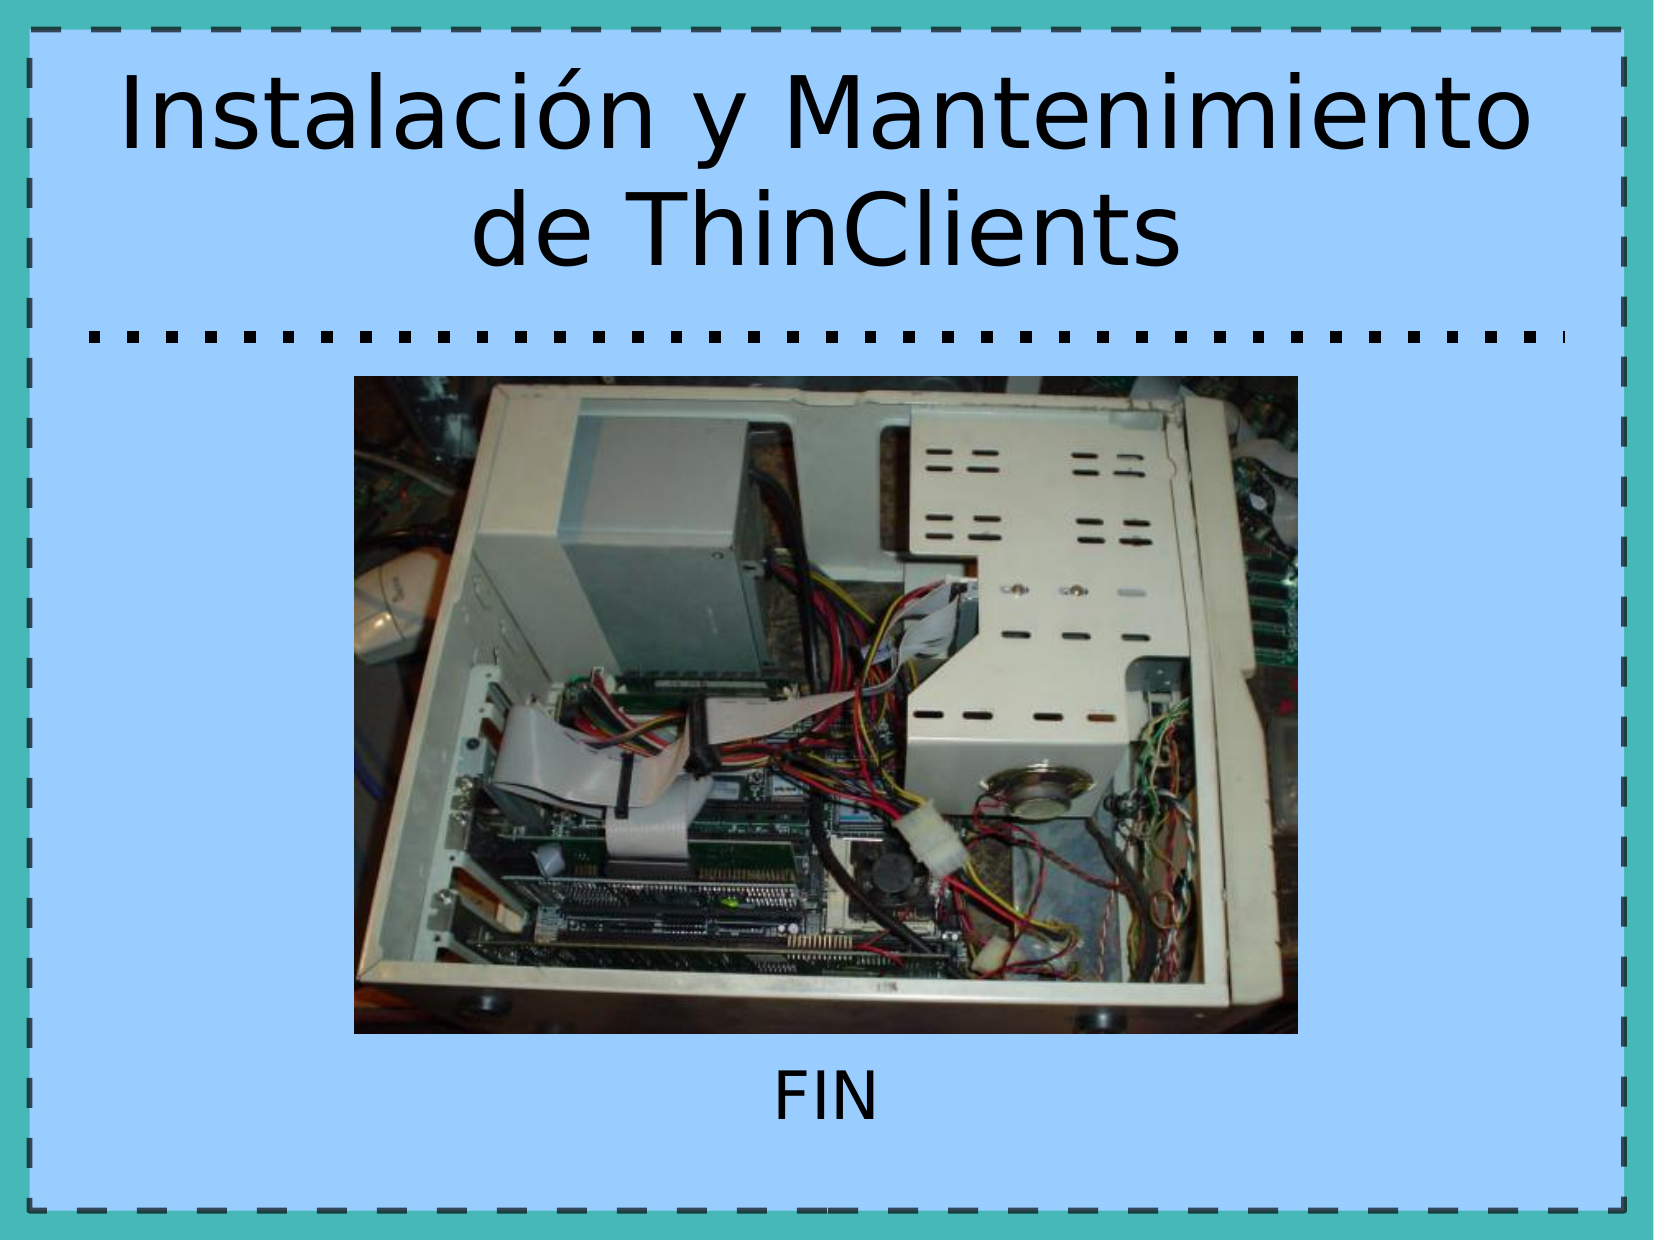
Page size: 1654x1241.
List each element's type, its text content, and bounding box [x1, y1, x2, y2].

title Instalación y Mantenimiento de ThinClients [82, 49, 1571, 296]
picture [354, 376, 1298, 1034]
subtitle FIN [82, 357, 1571, 1136]
